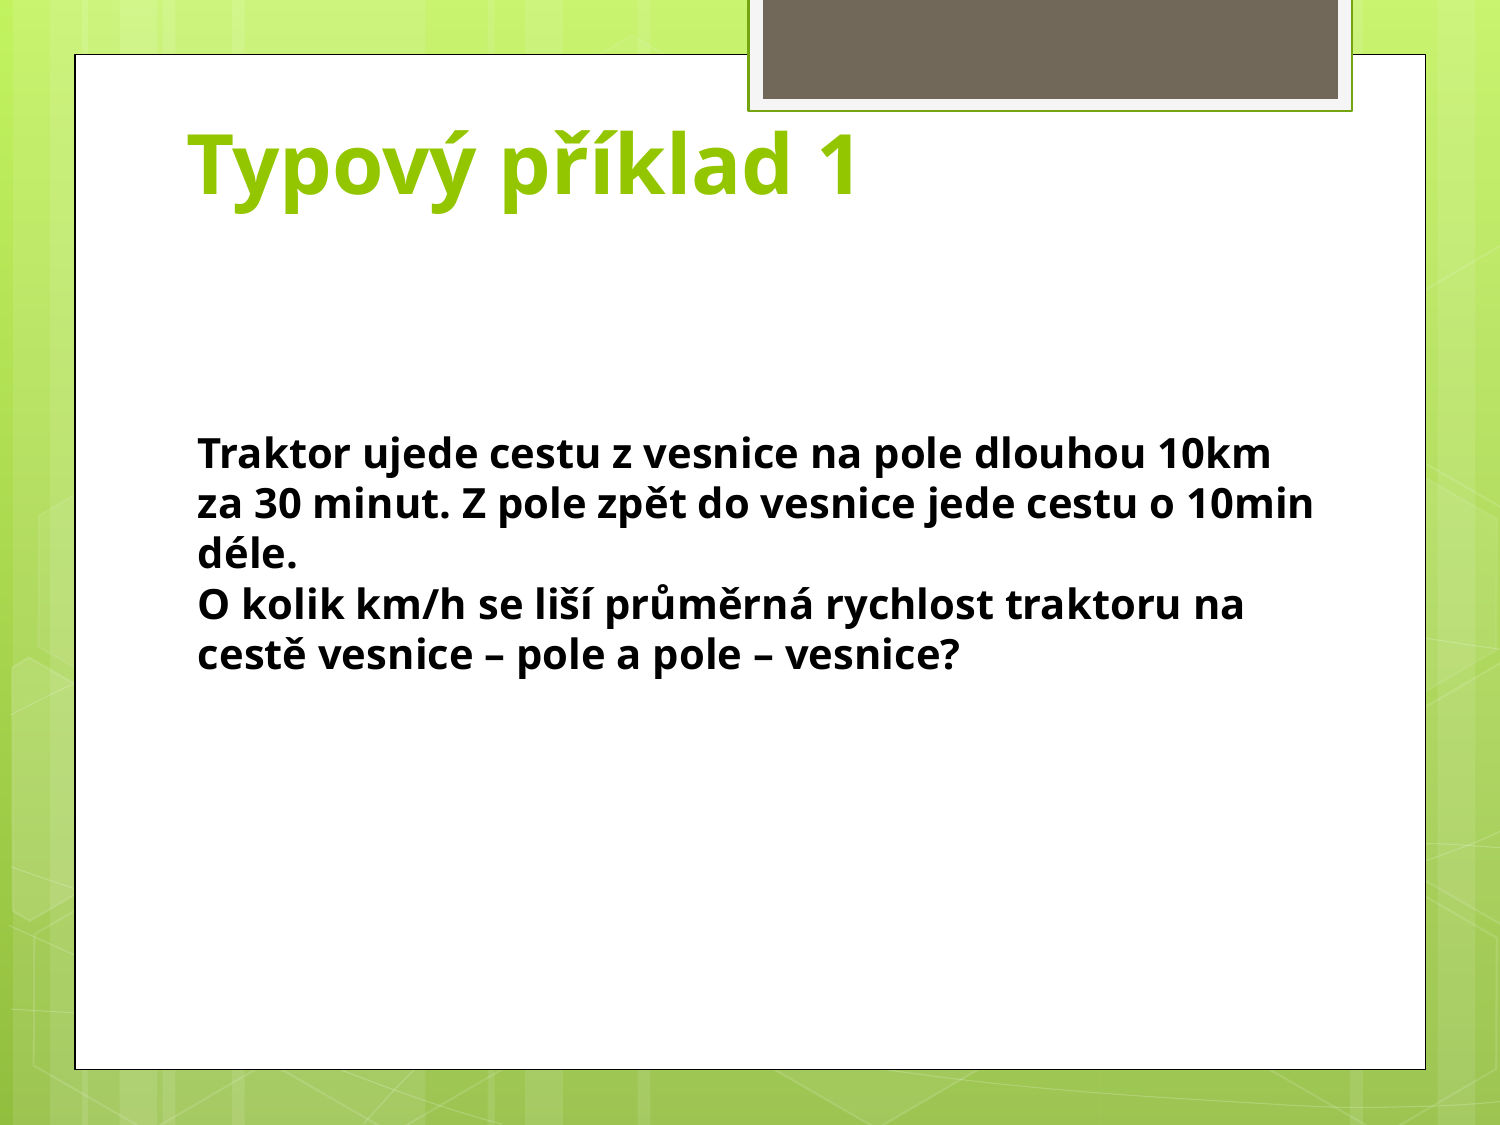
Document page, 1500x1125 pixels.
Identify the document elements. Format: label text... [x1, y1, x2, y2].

title Typový příklad 1 [171, 30, 1415, 219]
text_box Traktor ujede cestu z vesnice na pole dlouhou 10km za 30 minut. Z pole zpět do vesnice jede cestu o 10min déle. O kolik km/h se liší průměrná rychlost traktoru na cestě vesnice – pole a pole – vesnice? [183, 419, 1341, 688]
